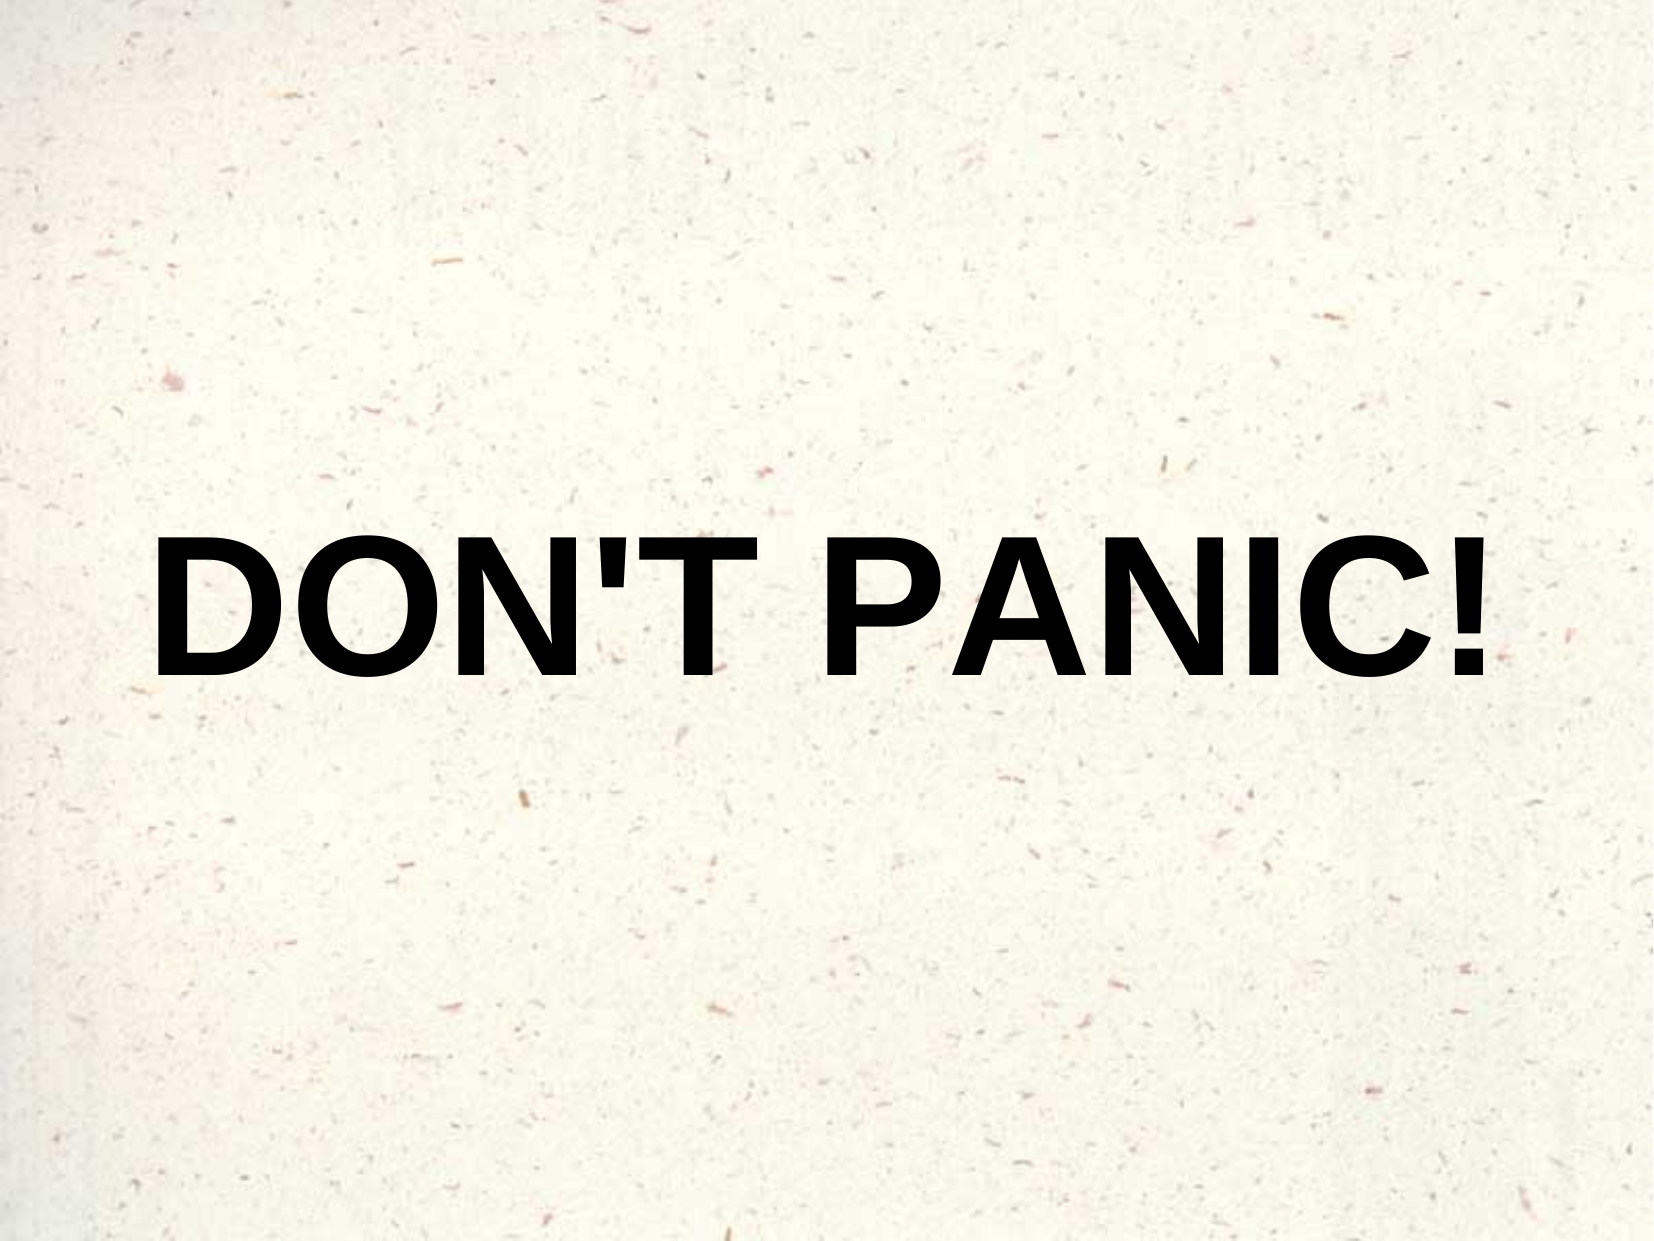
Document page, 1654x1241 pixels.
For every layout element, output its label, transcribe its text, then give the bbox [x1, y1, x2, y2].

text_box DON'T PANIC! [75, 487, 1576, 760]
picture [0, 0, 1654, 1241]
